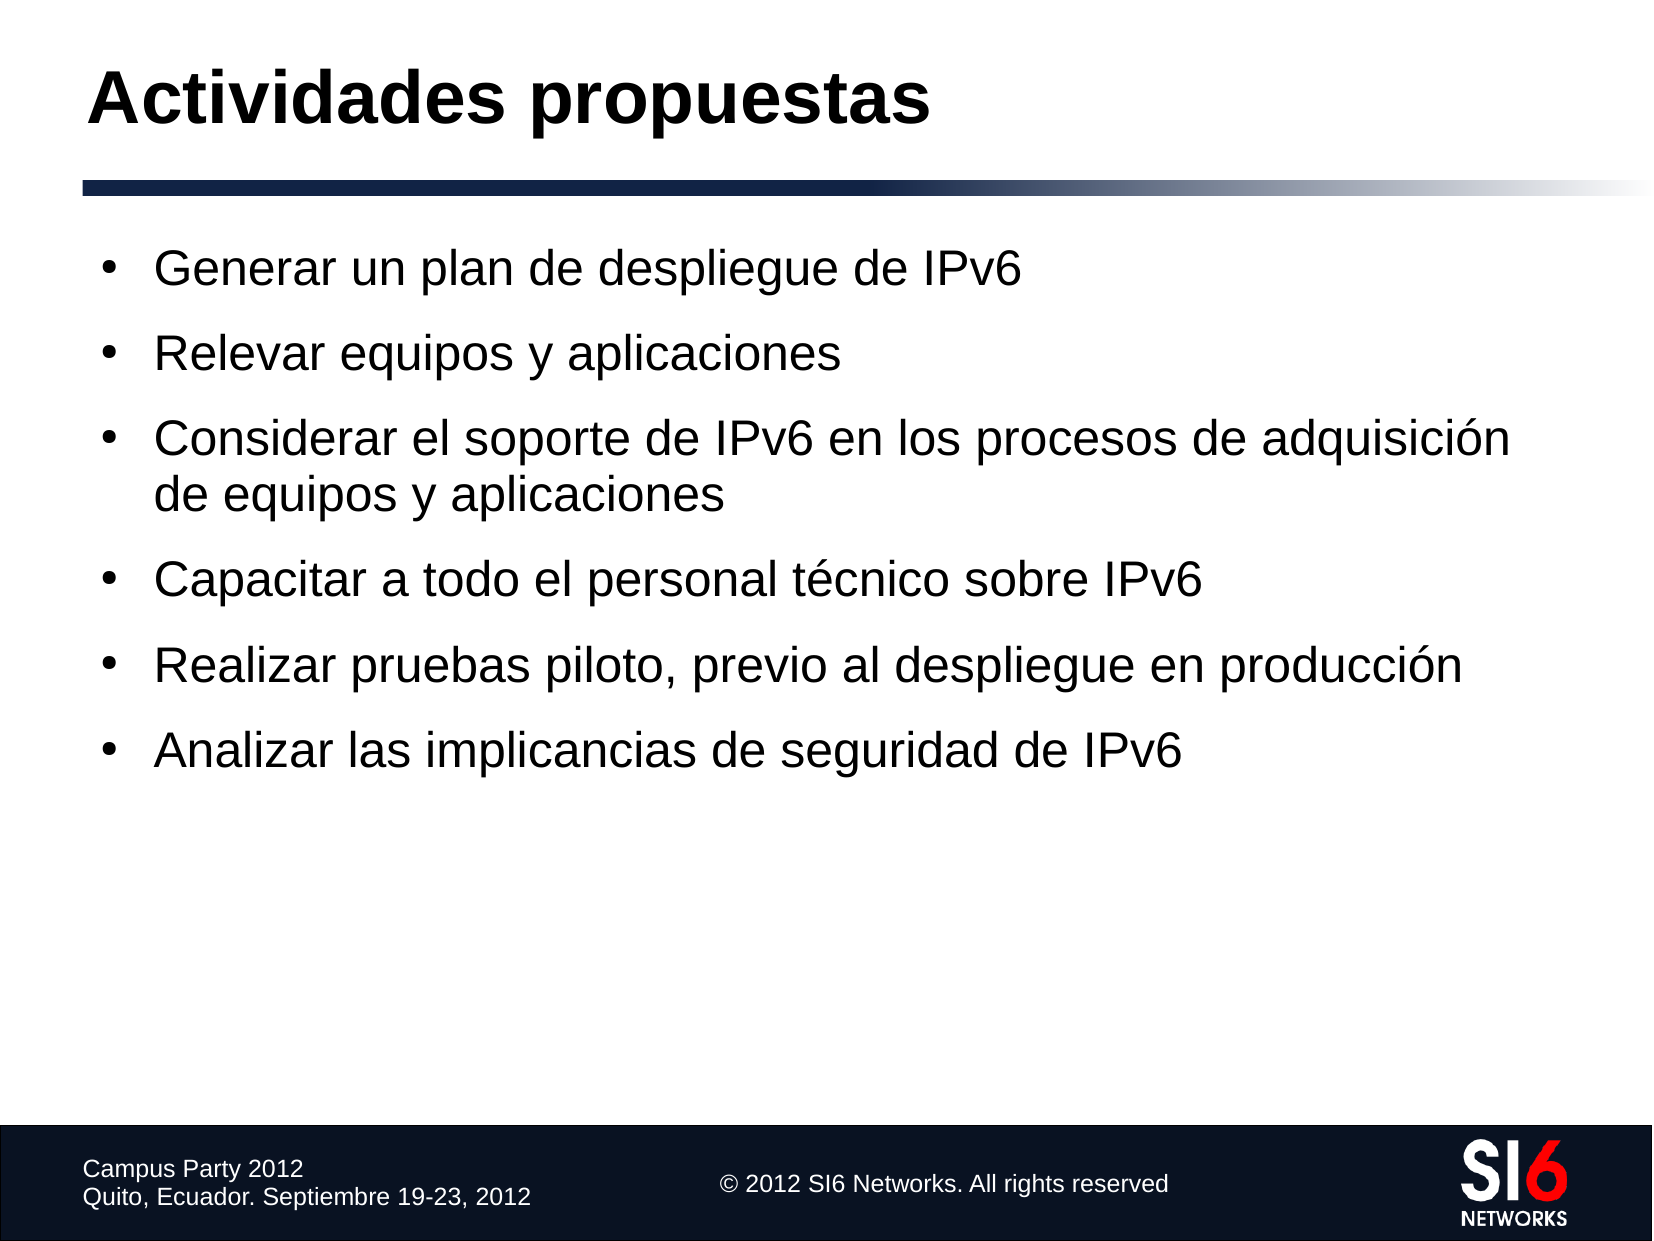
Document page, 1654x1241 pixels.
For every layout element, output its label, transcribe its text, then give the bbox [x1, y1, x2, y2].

title Actividades propuestas [86, 30, 1576, 166]
picture [1461, 1139, 1567, 1226]
list Generar un plan de despliegue de IPv6 Relevar equipos y aplicaciones Considerar el soporte de IPv6 en los procesos de adquisición de equipos y aplicaciones Capacitar a todo el personal técnico sobre IPv6 Realizar pruebas piloto, previo al despliegue en producción Analizar las implicancias de seguridad de IPv6 [82, 240, 1571, 1059]
